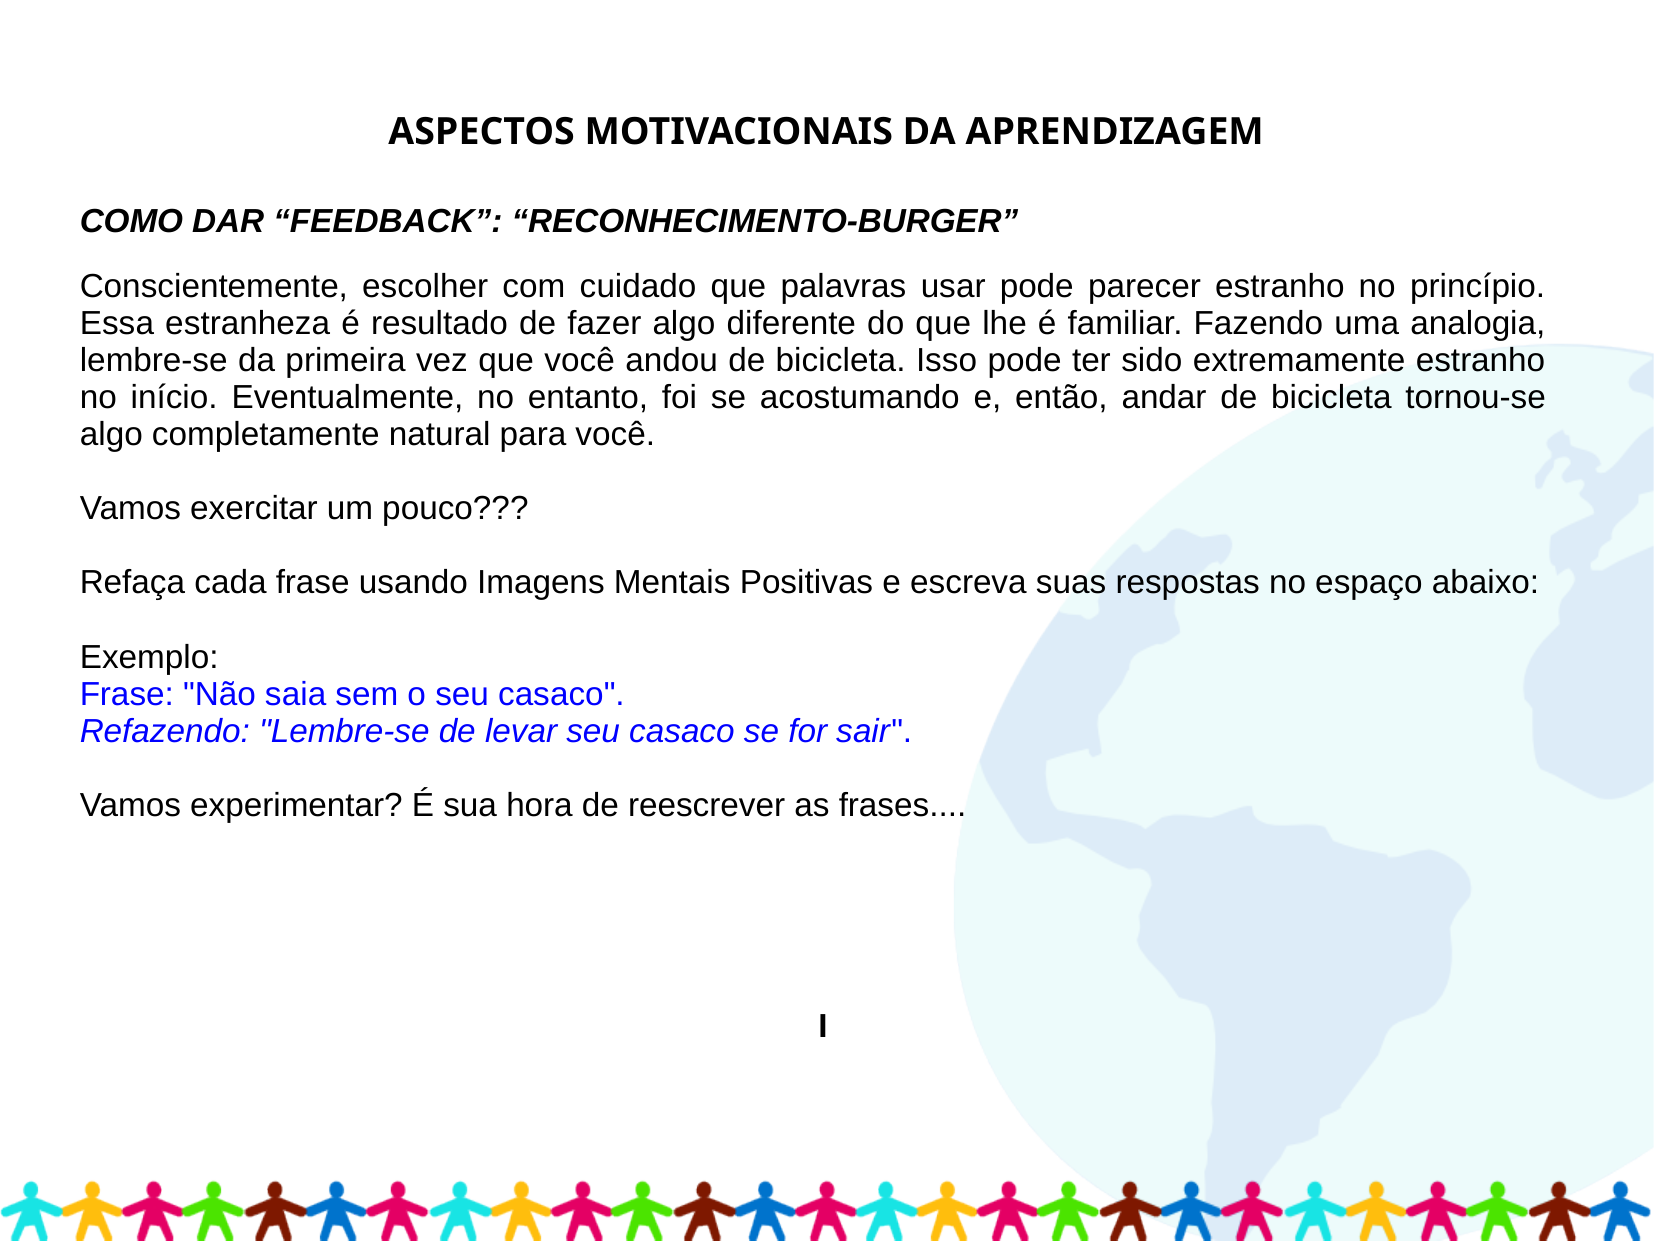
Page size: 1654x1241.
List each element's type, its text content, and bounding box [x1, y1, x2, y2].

title ASPECTOS MOTIVACIONAIS DA APRENDIZAGEM [81, 90, 1571, 172]
text_box COMO DAR “FEEDBACK”: “RECONHECIMENTO-BURGER” [65, 195, 1563, 260]
text_box Conscientemente, escolher com cuidado que palavras usar pode parecer estranho no princípio. Essa es­tranheza é resultado de fazer algo diferente do que lhe é familiar. Fazendo uma analogia, lembre-se da primeira vez que você andou de bicicleta. Isso pode ter sido extremamente estranho no início. Eventual­mente, no entanto, foi se acostumando e, então, andar de bicicleta tornou-se algo completa­mente natural para você. Vamos exercitar um pouco??? Refaça cada frase usando Imagens Mentais Positivas e escreva suas respostas no espaço abaixo: Exemplo: Frase: "Não saia sem o seu casaco". Refazendo: "Lembre-se de levar seu casaco se for sair". Vamos experimentar? É sua hora de reescrever as frases.... [65, 260, 1563, 1069]
picture [0, 0, 1654, 1241]
text_box I [803, 1000, 847, 1061]
